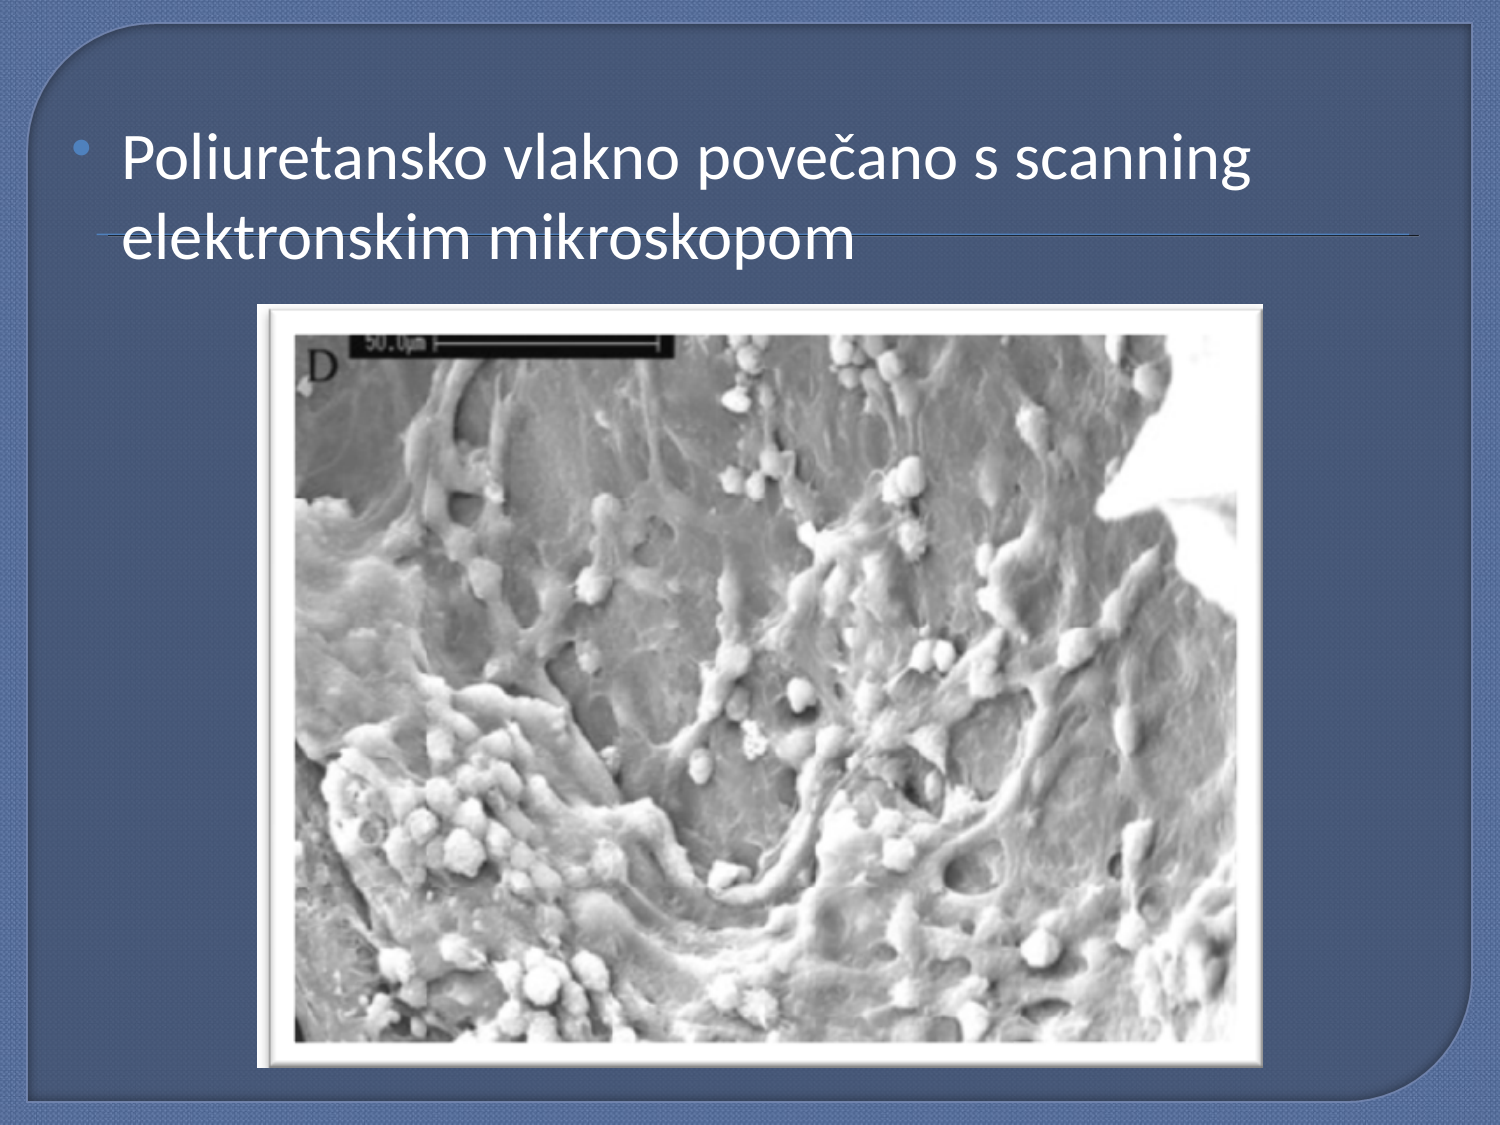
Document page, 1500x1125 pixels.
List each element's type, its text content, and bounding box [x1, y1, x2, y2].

picture [0, 0, 1500, 1125]
list Poliuretansko vlakno povečano s scanning elektronskim mikroskopom [58, 105, 1426, 1013]
